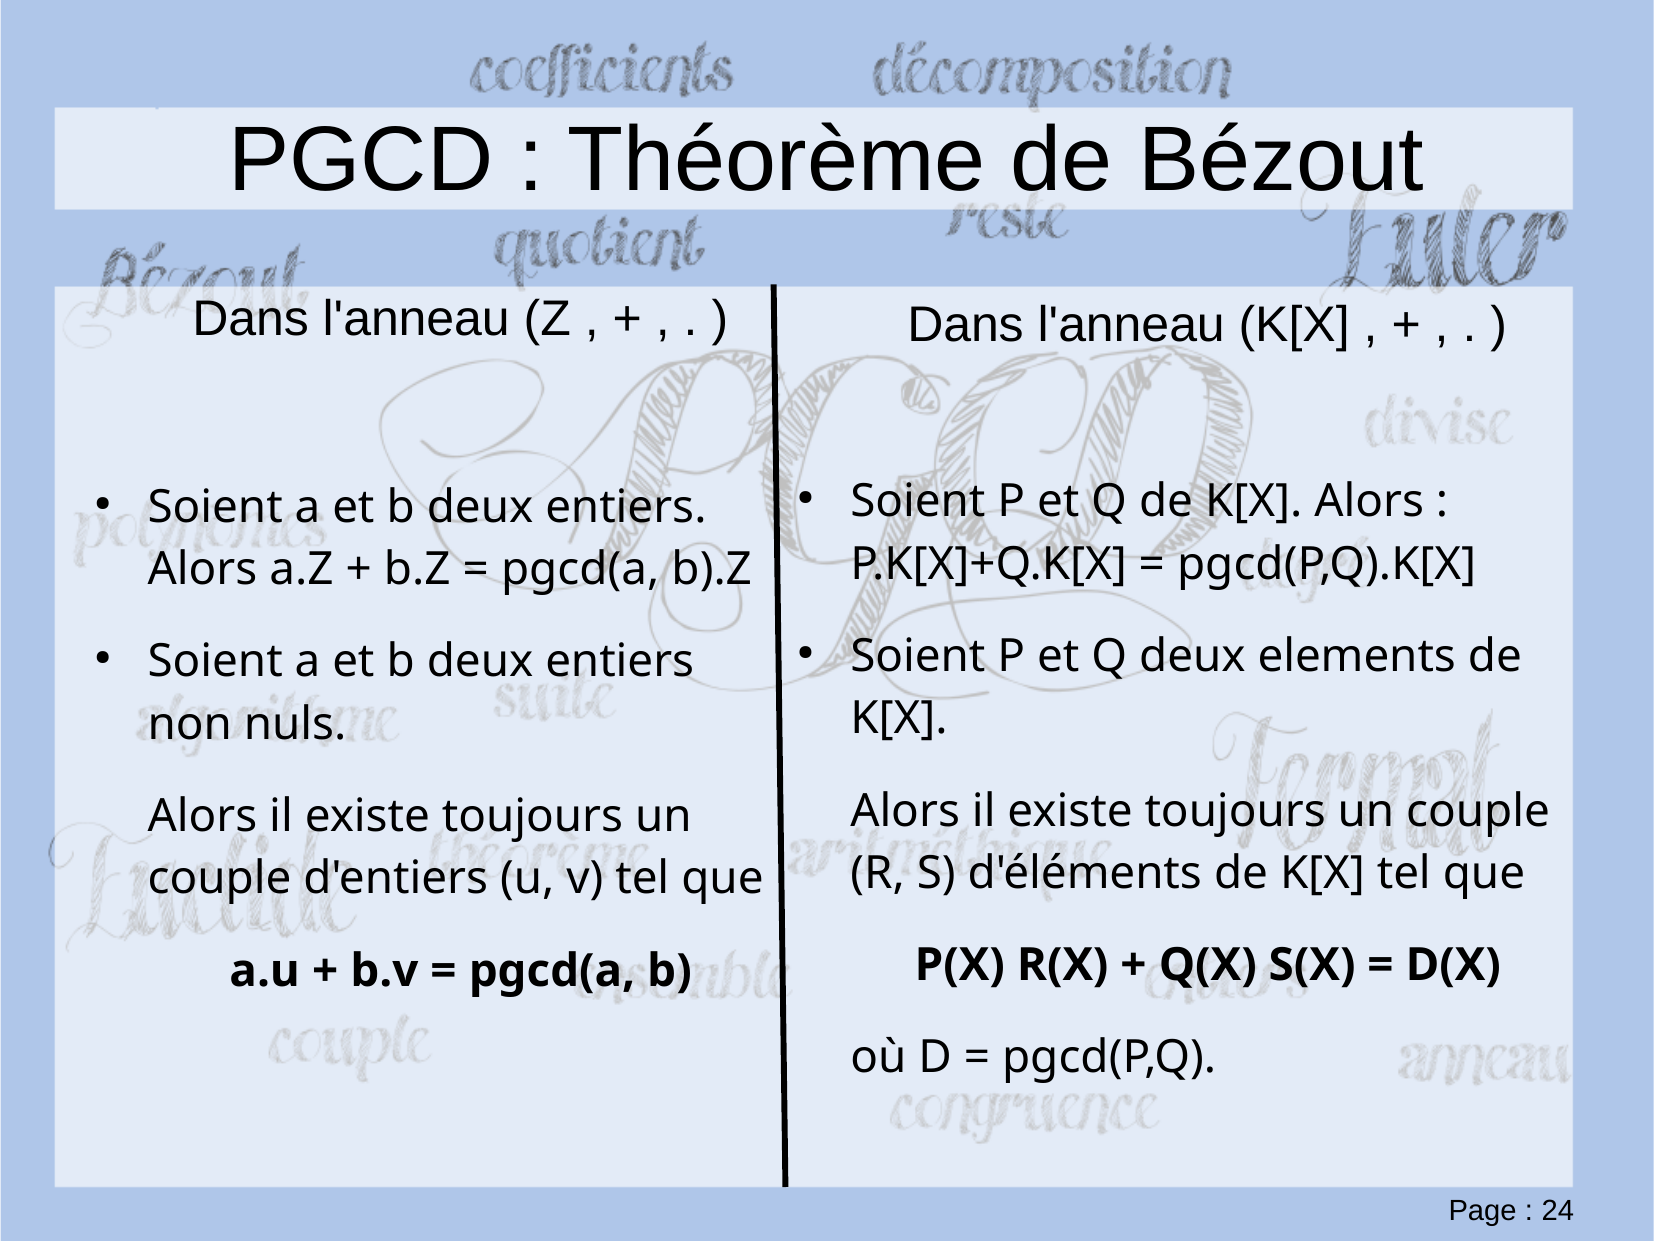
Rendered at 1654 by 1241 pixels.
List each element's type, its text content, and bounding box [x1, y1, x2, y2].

list Dans l'anneau (K[X] , + , . ) Soient P et Q de K[X]. Alors : P.K[X]+Q.K[X] = pgcd(P,Q).K[X] Soient P et Q deux elements de K[X]. Alors il existe toujours un couple (R, S) d'éléments de K[X] tel que P(X) R(X) + Q(X) S(X) = D(X) où D = pgcd(P,Q). [779, 296, 1565, 1176]
list Dans l'anneau (Z , + , . ) Soient a et b deux entiers. Alors a.Z + b.Z = pgcd(a, b).Z Soient a et b deux entiers non nuls. Alors il existe toujours un couple d'entiers (u, v) tel que a.u + b.v = pgcd(a, b) [76, 290, 774, 1170]
picture [0, 0, 1654, 1241]
title PGCD : Théorème de Bézout [82, 55, 1571, 263]
